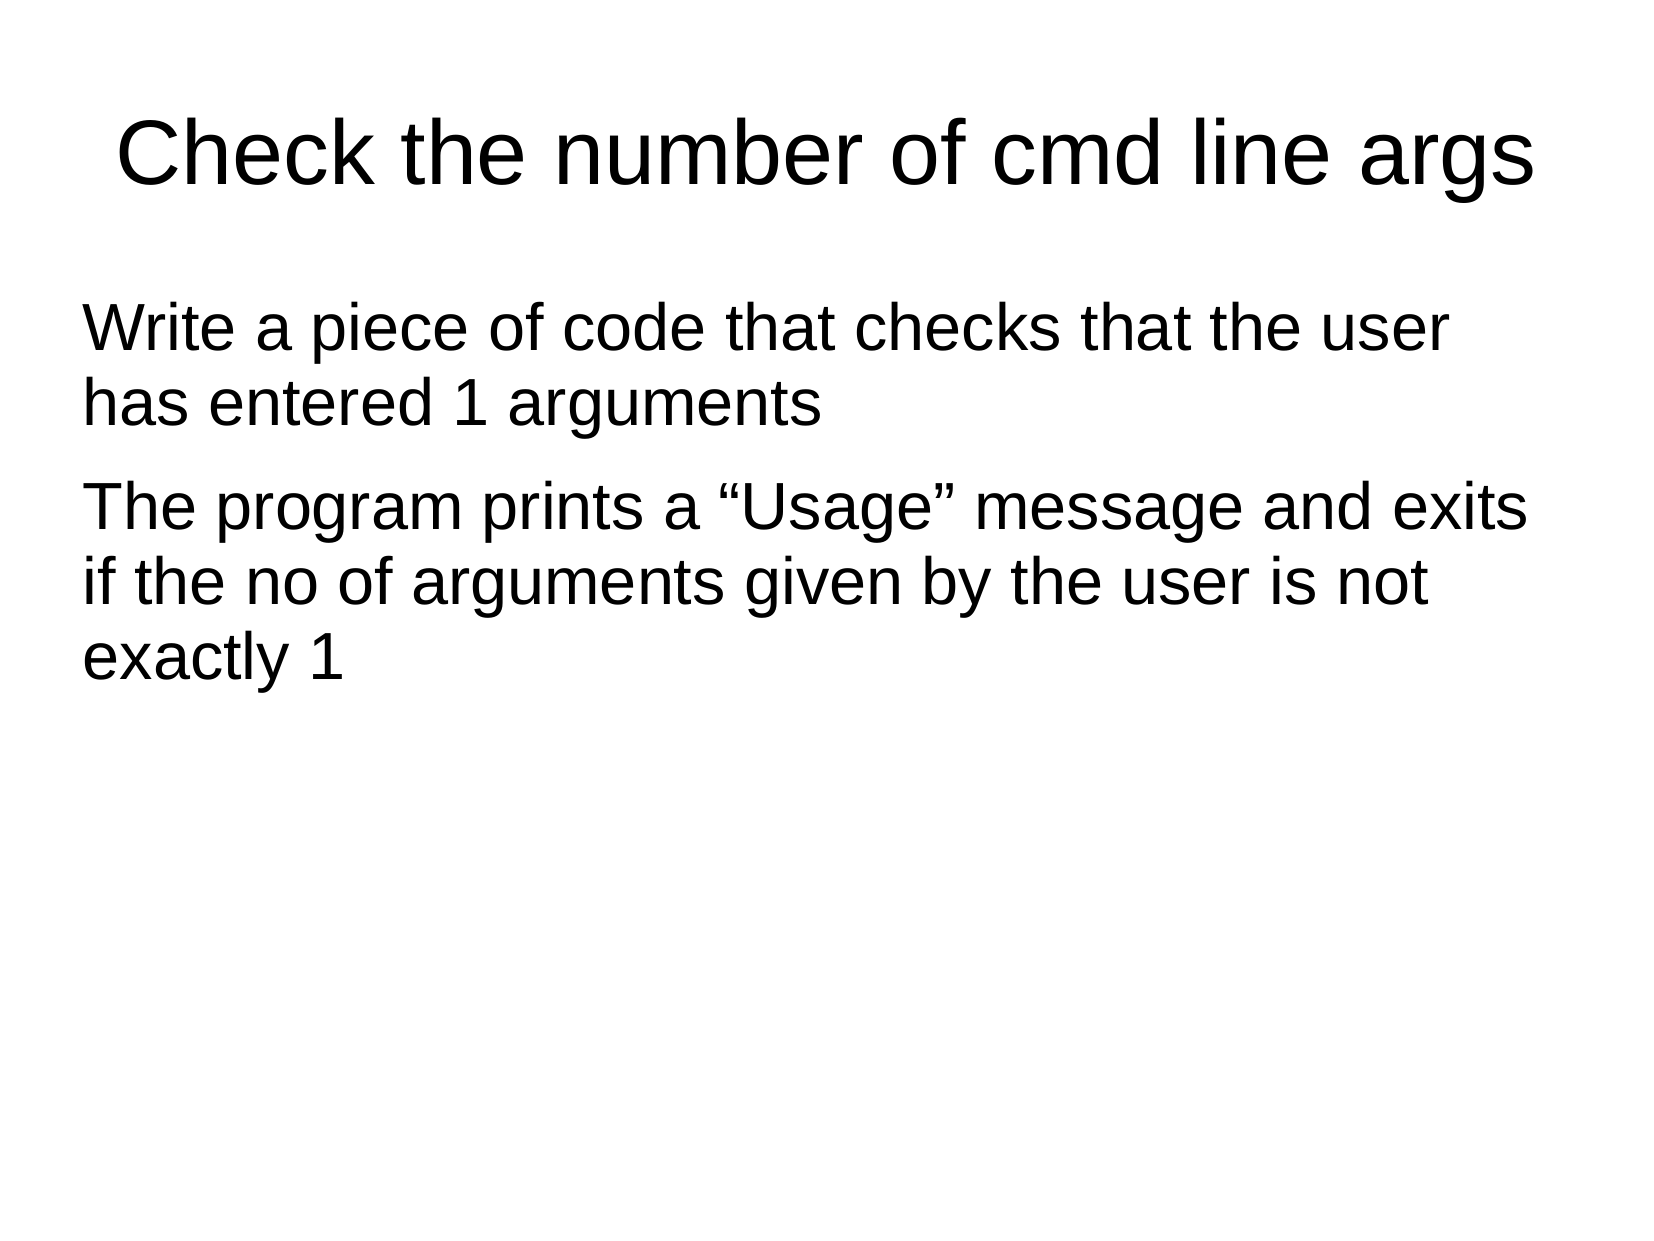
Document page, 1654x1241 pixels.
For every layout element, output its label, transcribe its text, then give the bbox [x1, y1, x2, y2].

title Check the number of cmd line args [82, 49, 1571, 257]
list Write a piece of code that checks that the user has entered 1 arguments The program prints a “Usage” message and exits if the no of arguments given by the user is not exactly 1 [82, 290, 1571, 1010]
